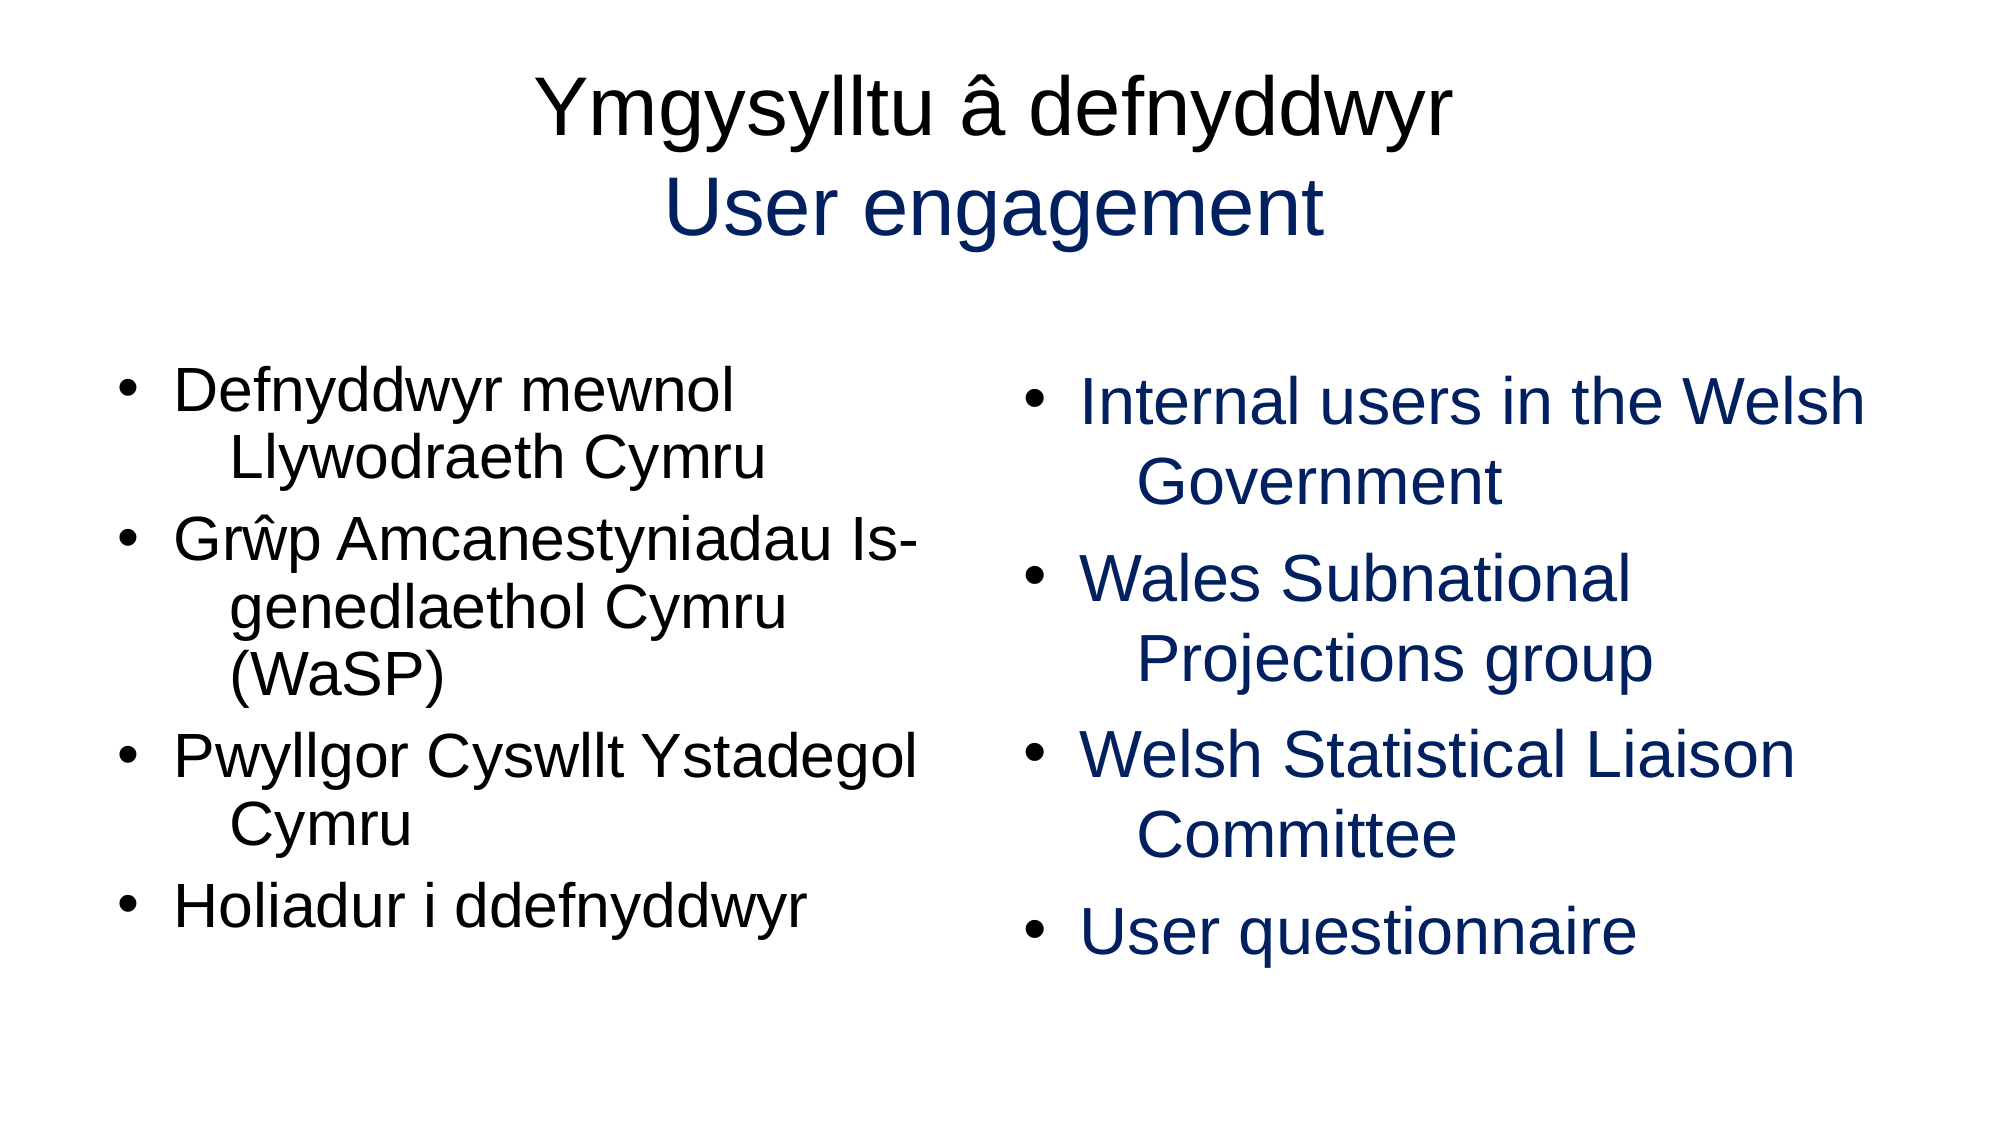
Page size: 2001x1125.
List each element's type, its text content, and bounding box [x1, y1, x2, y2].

text_box Internal users in the Welsh Government Wales Subnational Projections group Welsh Statistical Liaison Committee User questionnaire [1008, 349, 1898, 1125]
title Ymgysylltu â defnyddwyr User engagement [267, 45, 1721, 233]
list Defnyddwyr mewnol Llywodraeth Cymru Grŵp Amcanestyniadau Is-genedlaethol Cymru (WaSP) Pwyllgor Cyswllt Ystadegol Cymru Holiadur i ddefnyddwyr [102, 349, 953, 951]
